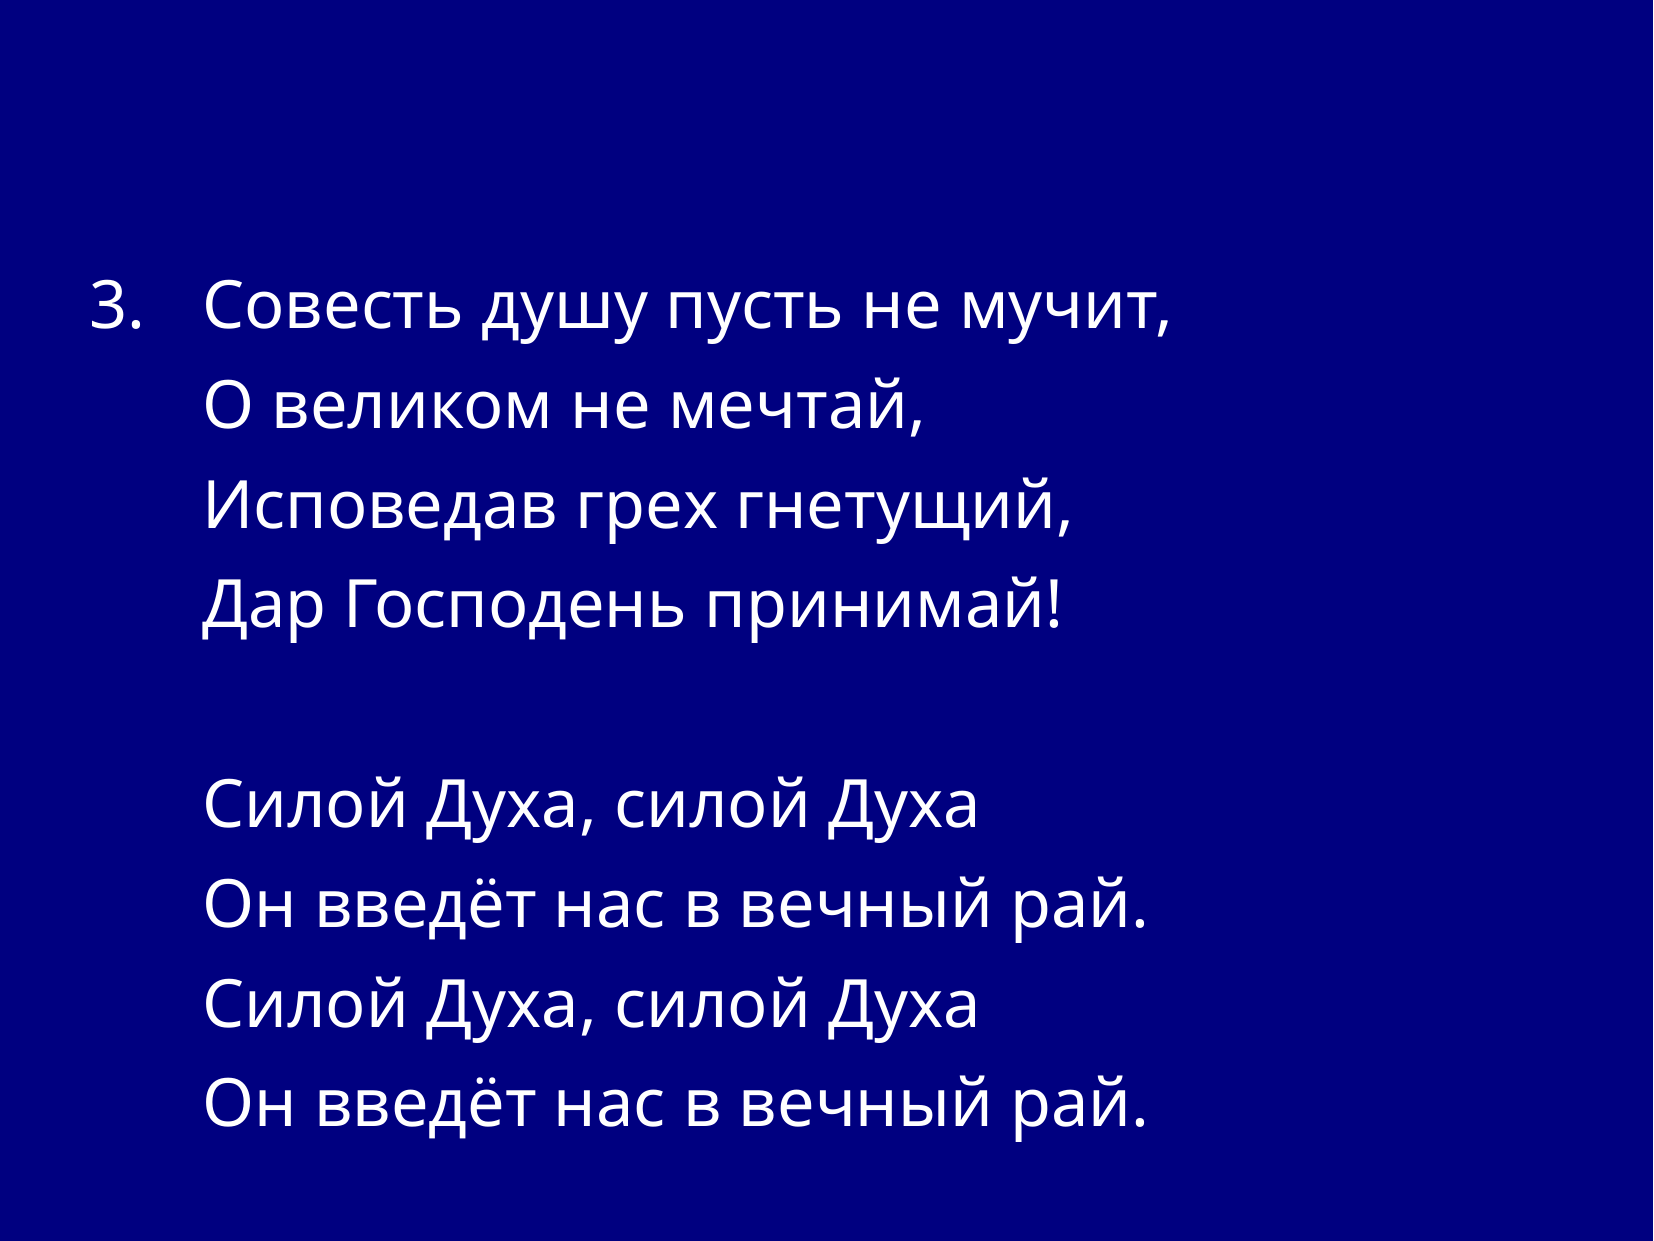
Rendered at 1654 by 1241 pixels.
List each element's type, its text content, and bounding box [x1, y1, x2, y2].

text_box 3. Совесть душу пусть не мучит, О великом не мечтай, Исповедав грех гнетущий, Дар Господень принимай! Силой Духа, силой Духа Он введёт нас в вечный рай. Силой Духа, силой Духа Он введёт нас в вечный рай. [75, 150, 1576, 1163]
